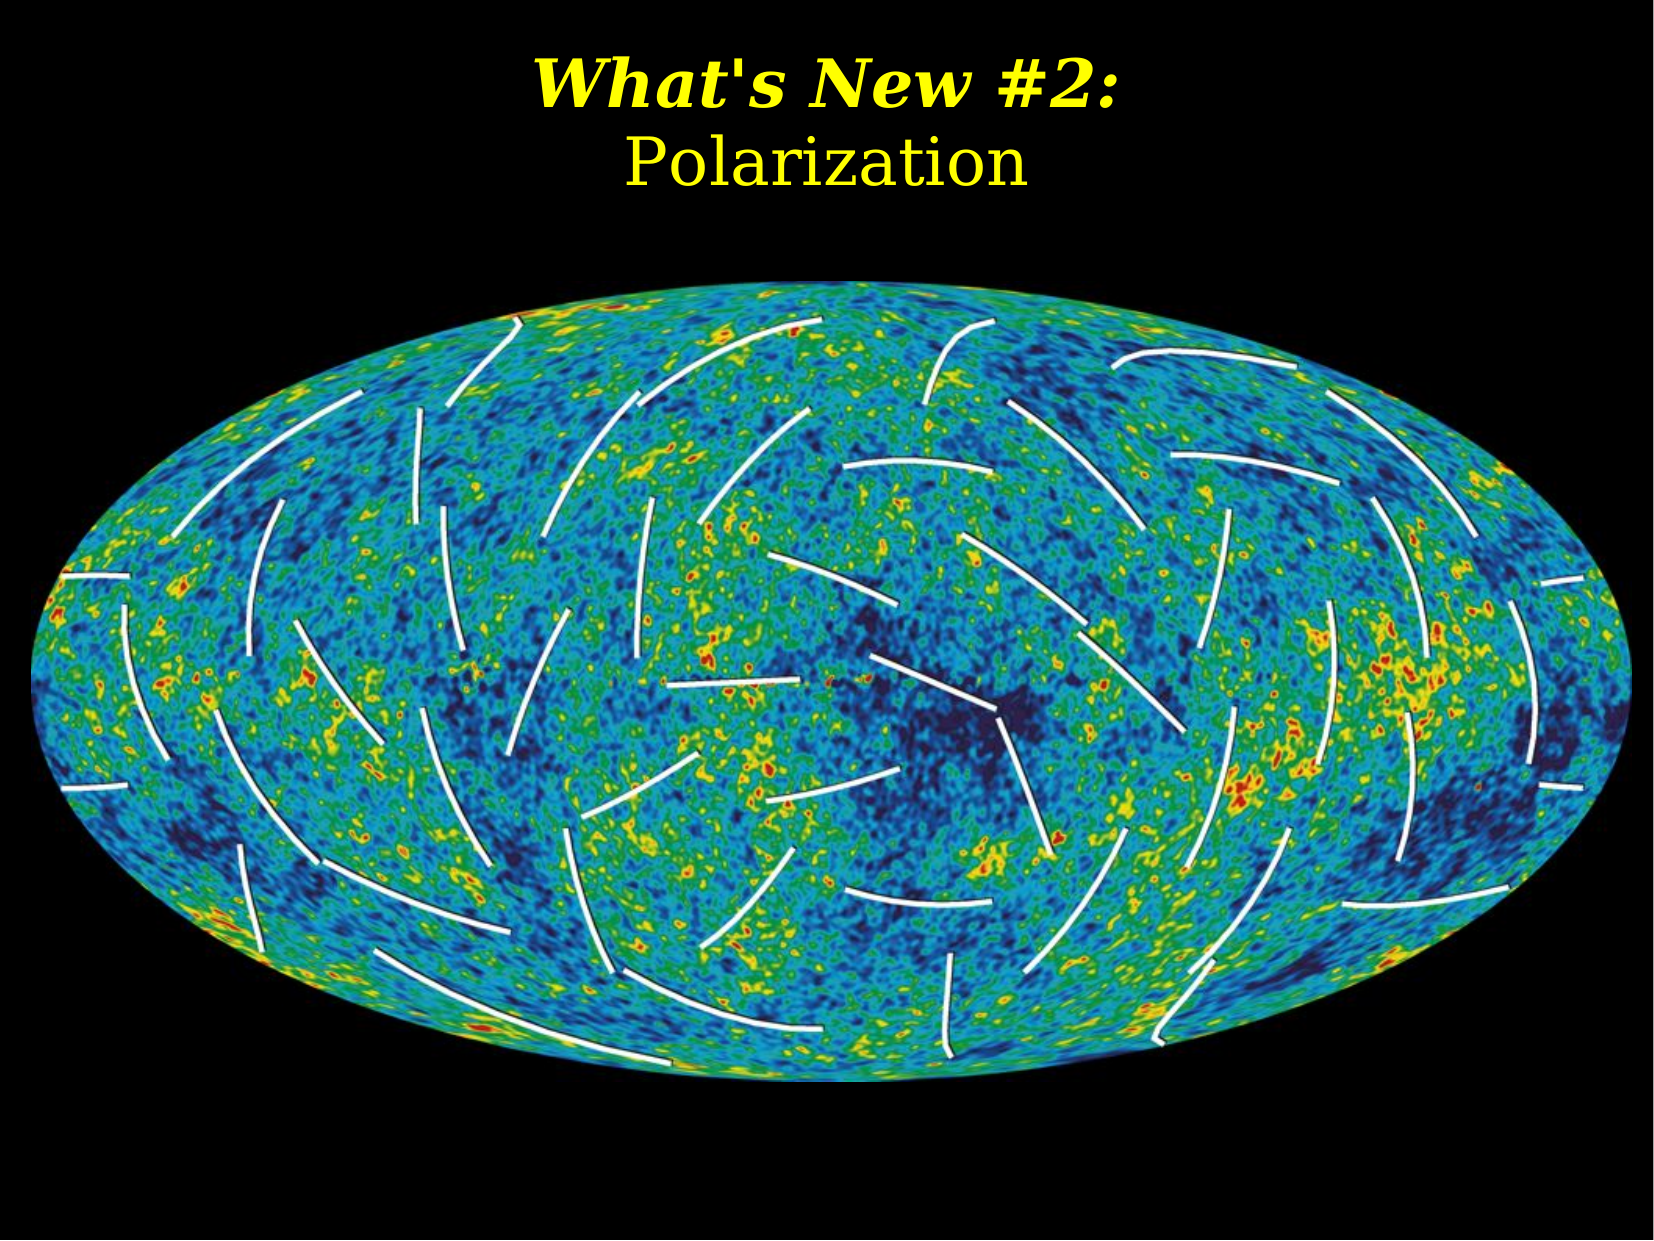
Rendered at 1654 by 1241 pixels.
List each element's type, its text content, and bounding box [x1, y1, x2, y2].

text_box What's New #2: Polarization [516, 37, 1137, 209]
picture [31, 281, 1632, 1082]
